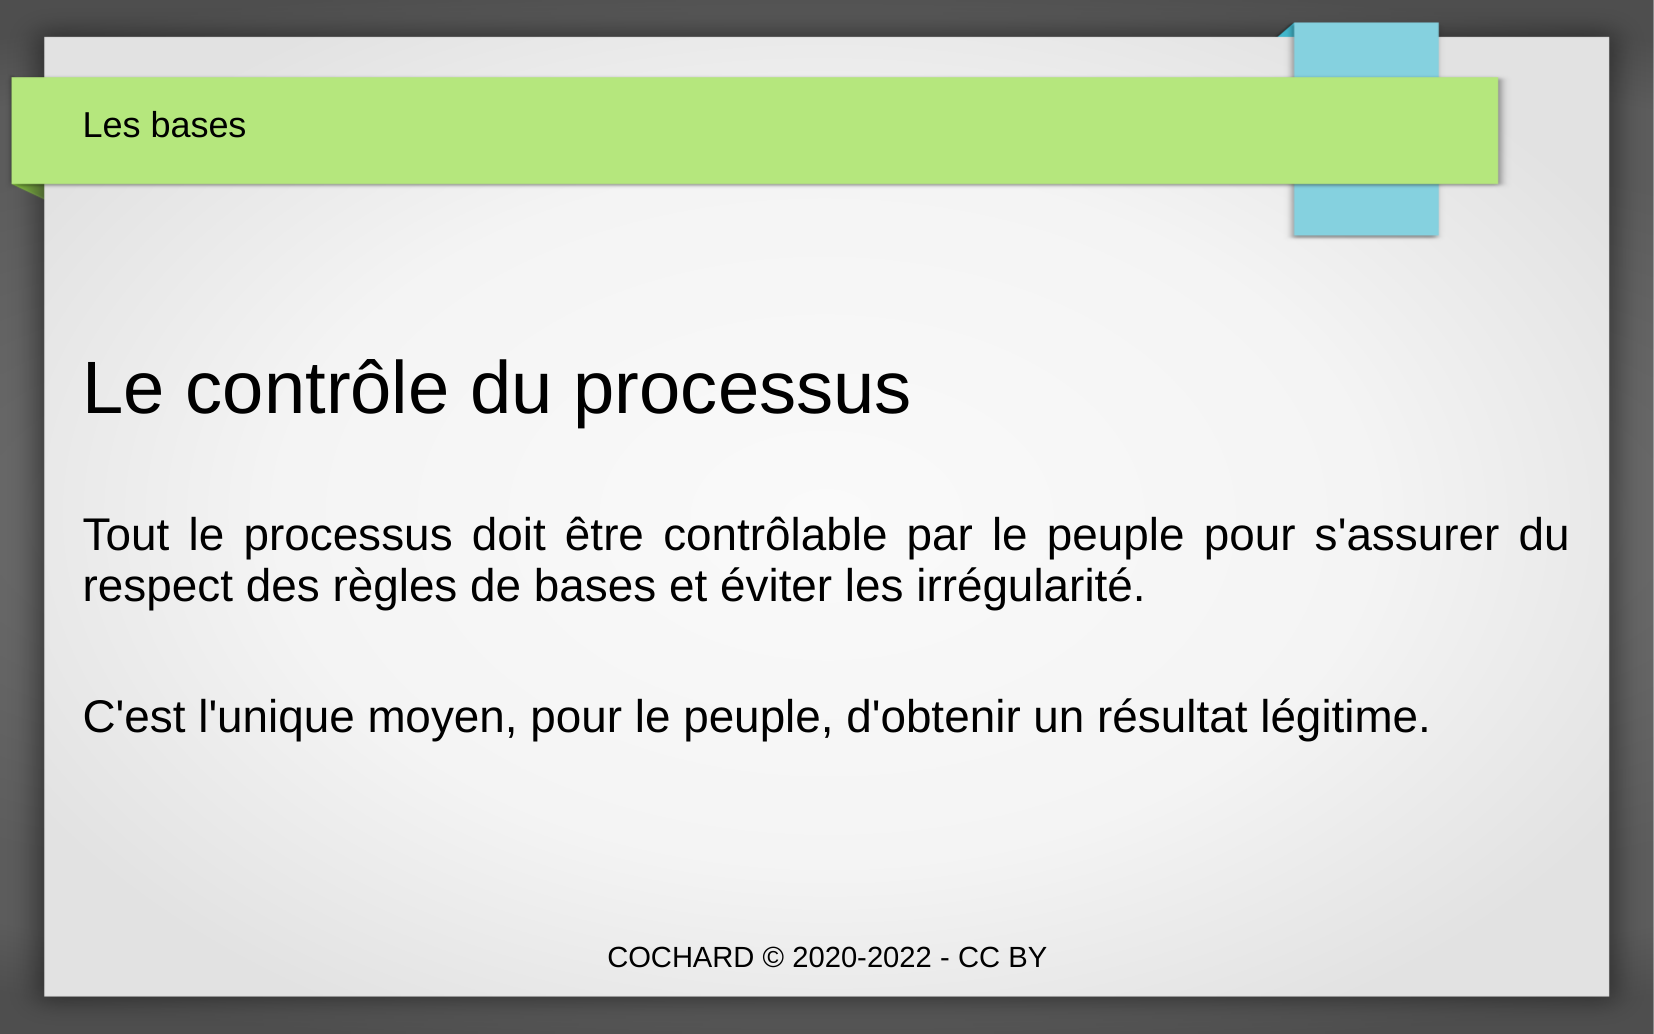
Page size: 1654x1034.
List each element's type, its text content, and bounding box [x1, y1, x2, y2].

picture [0, 0, 1654, 1034]
title Les bases [82, 39, 1235, 210]
list Le contrôle du processus Tout le processus doit être contrôlable par le peuple pour s'assurer du respect des règles de bases et éviter les irrégularité. C'est l'unique moyen, pour le peuple, d'obtenir un résultat légitime. [82, 249, 1571, 849]
